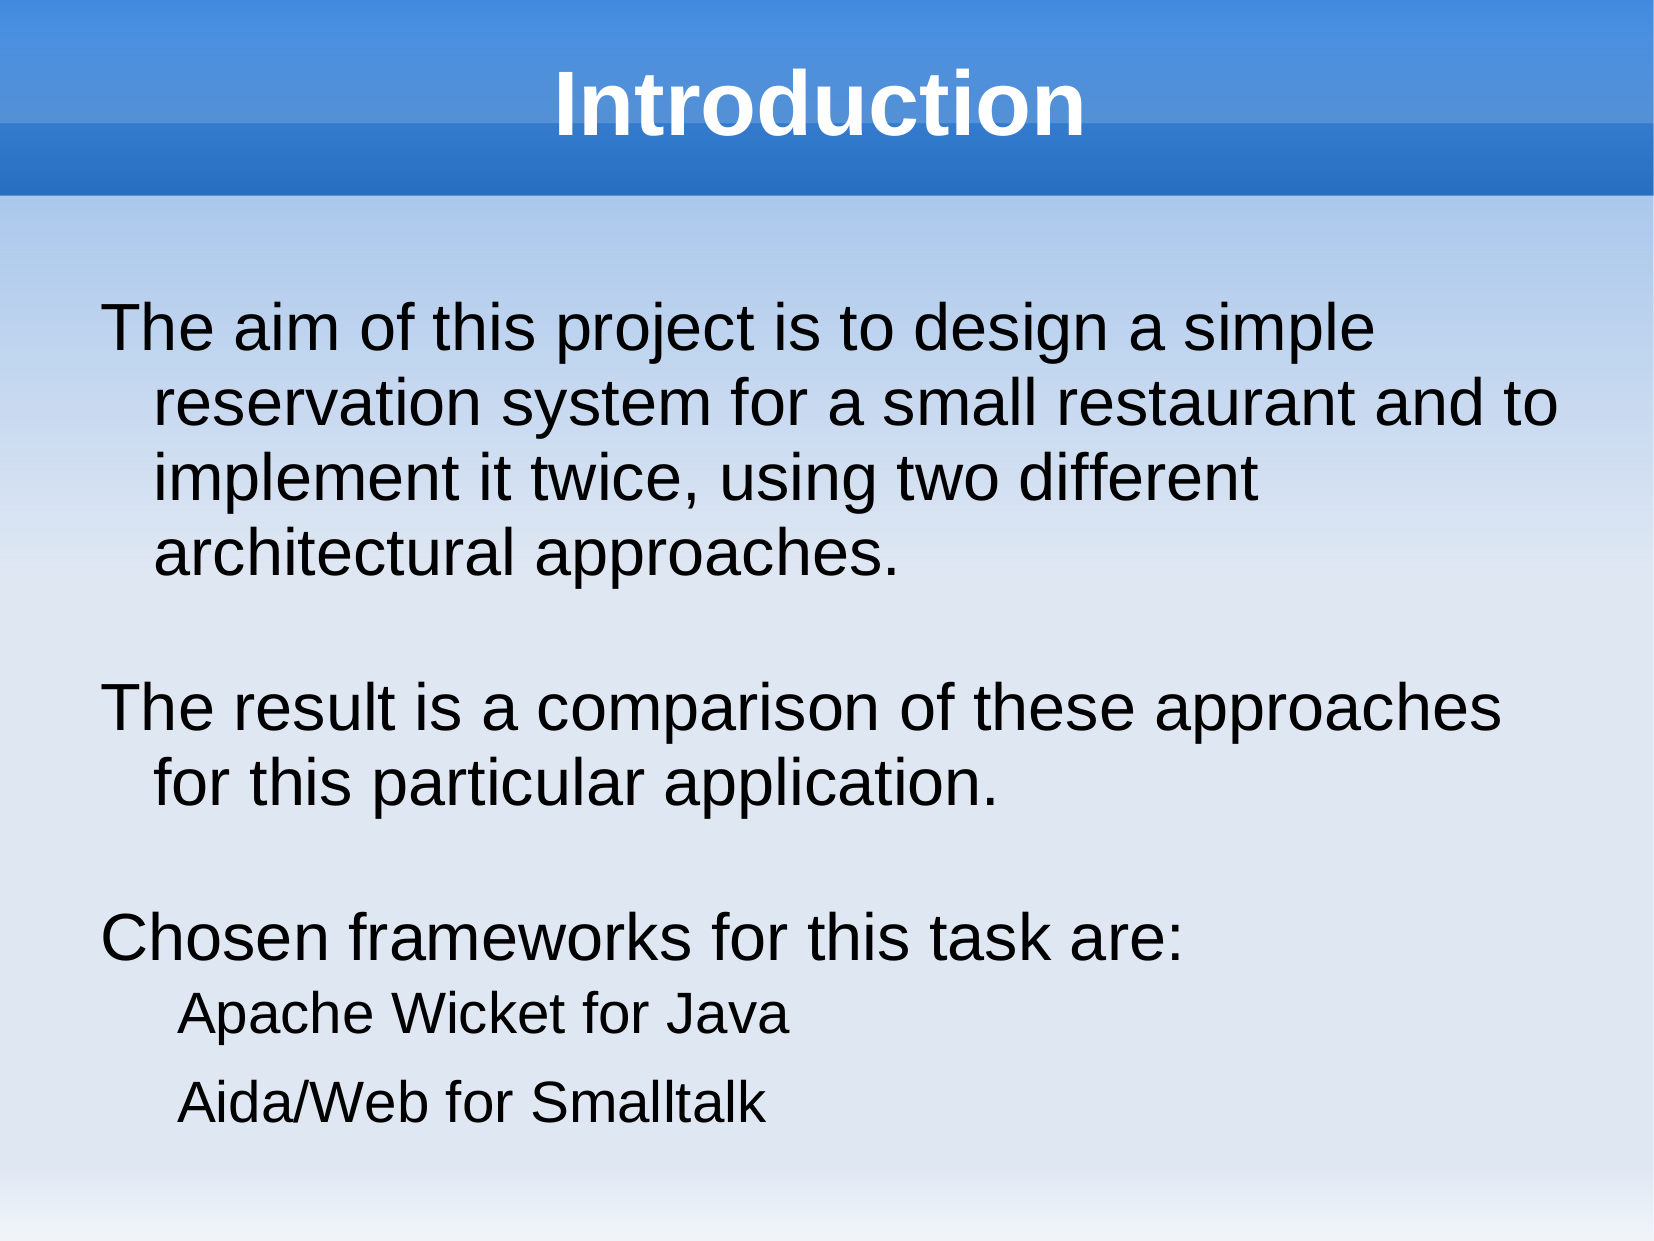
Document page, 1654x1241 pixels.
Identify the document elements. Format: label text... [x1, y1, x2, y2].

title Introduction [76, 0, 1565, 208]
picture [0, 0, 1654, 1241]
list The aim of this project is to design a simple reservation system for a small restaurant and to implement it twice, using two different architectural approaches. The result is a comparison of these approaches for this particular application. Chosen frameworks for this task are: Apache Wicket for Java Aida/Web for Smalltalk [82, 290, 1571, 1135]
